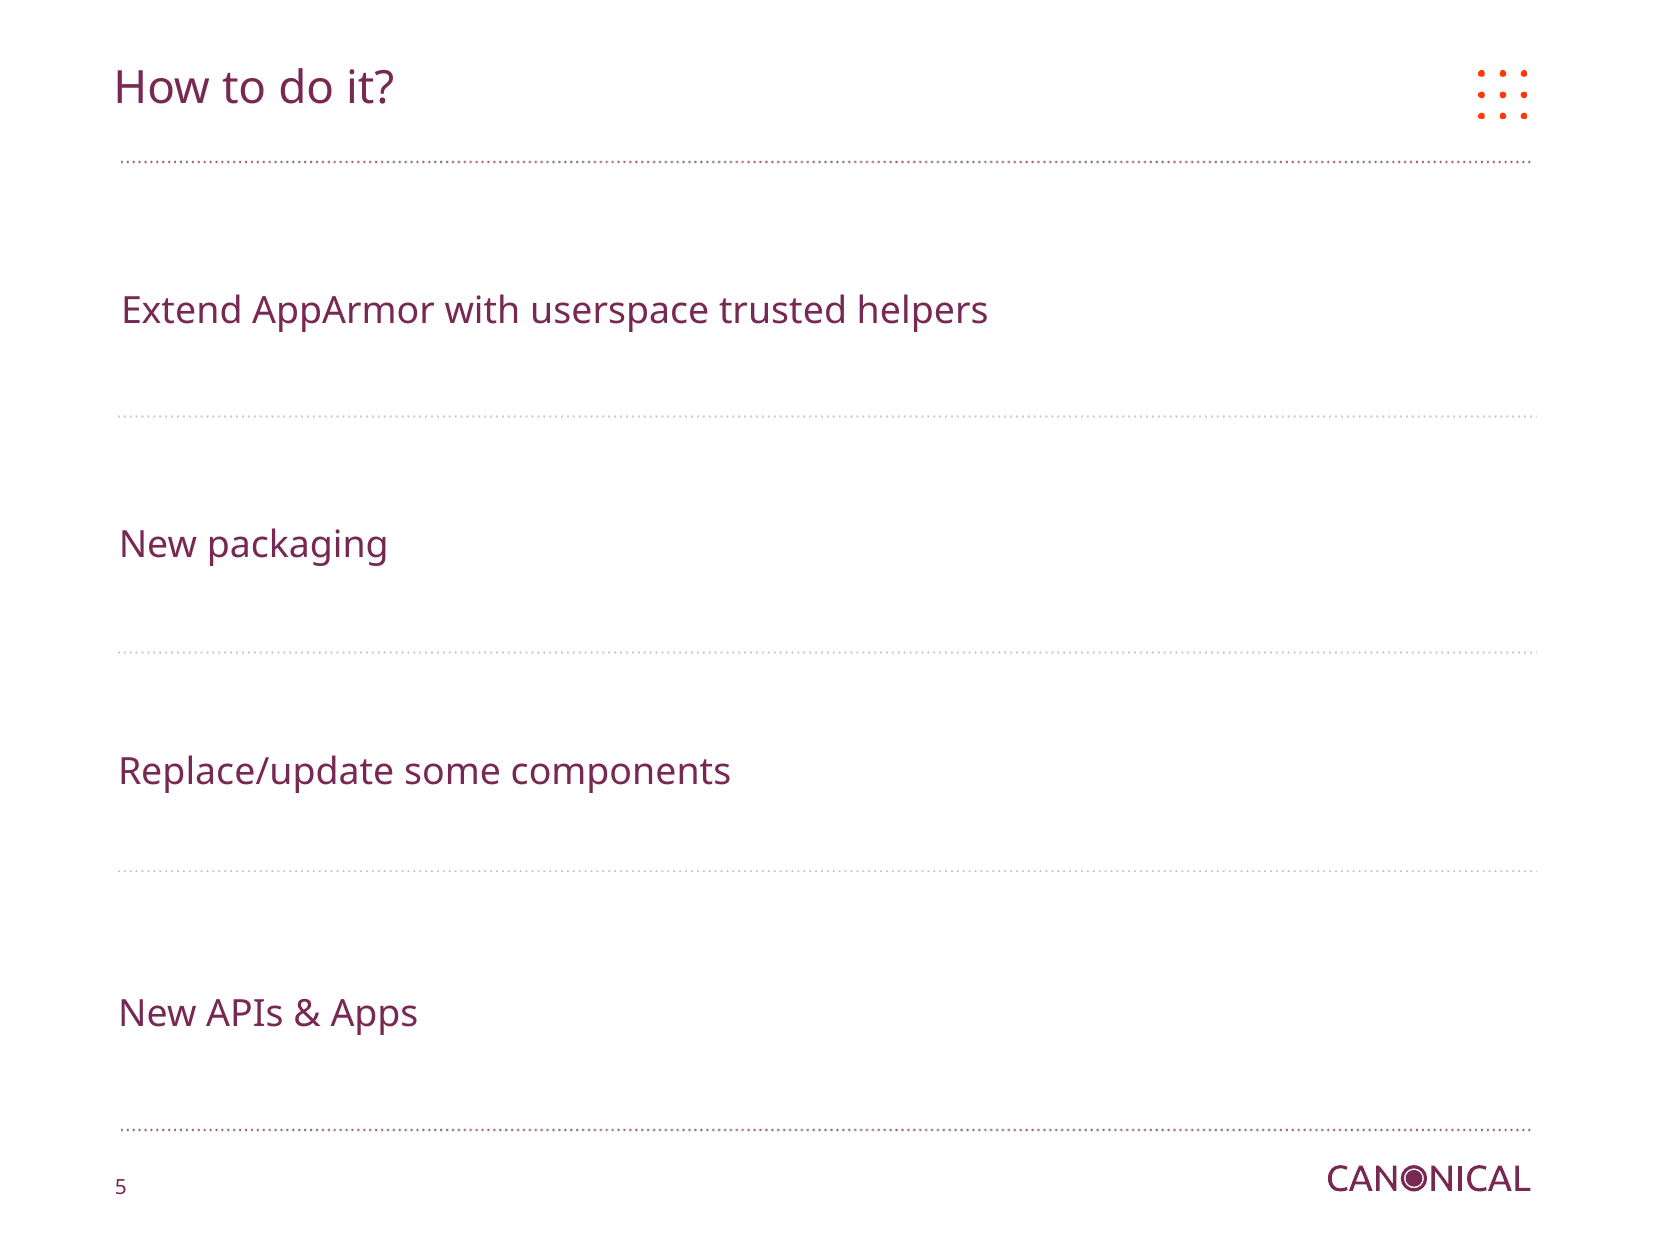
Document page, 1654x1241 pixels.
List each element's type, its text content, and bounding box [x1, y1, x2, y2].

text_box New packaging [118, 510, 953, 577]
text_box Replace/update some components [118, 736, 1011, 794]
picture [111, 159, 1533, 166]
text_box New APIs & Apps [118, 978, 1046, 1036]
picture [1478, 70, 1527, 119]
picture [118, 413, 1537, 420]
picture [111, 1127, 1533, 1134]
picture [118, 649, 1537, 656]
text_box Extend AppArmor with userspace trusted helpers [106, 265, 1004, 323]
picture [118, 868, 1537, 875]
title How to do it? [113, 60, 1382, 112]
